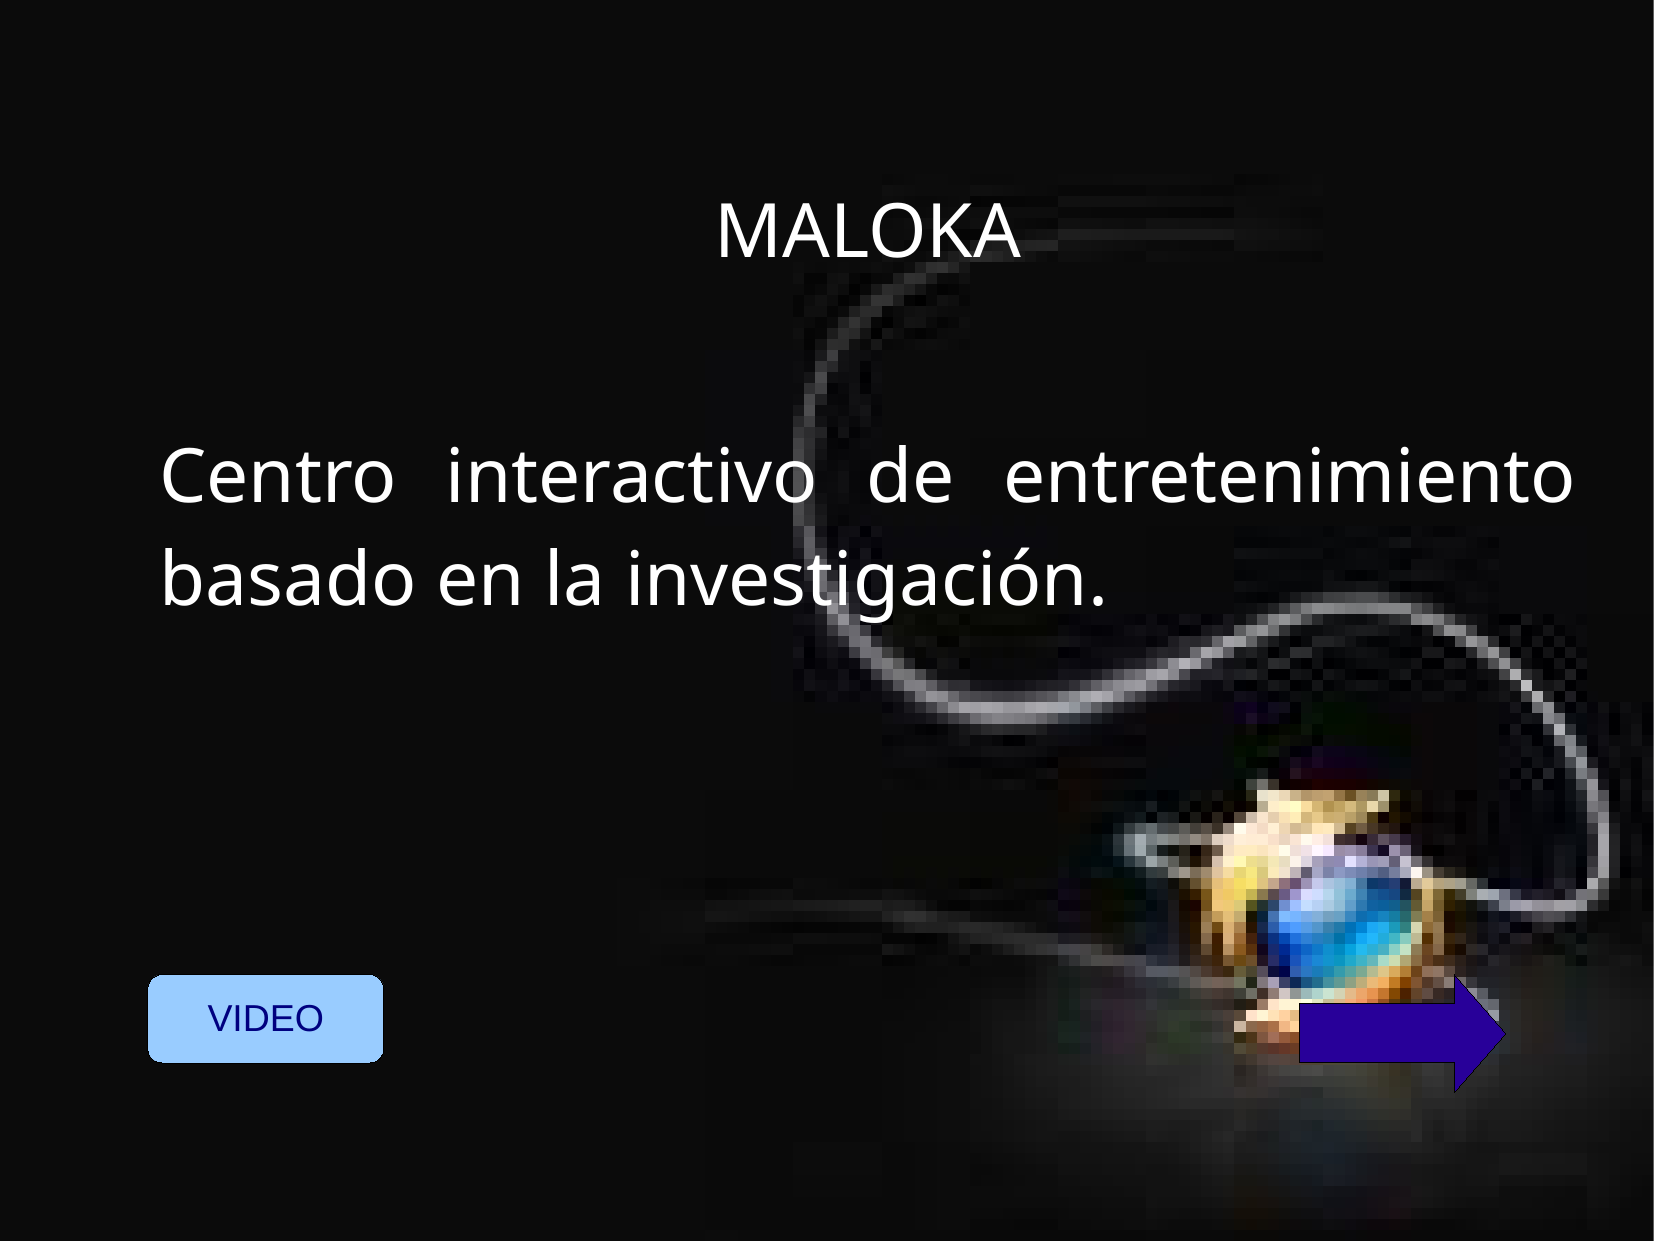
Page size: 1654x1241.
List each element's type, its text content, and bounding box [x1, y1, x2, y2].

list MALOKA Centro interactivo de entretenimiento basado en la investigación. [88, 177, 1577, 996]
picture [0, 0, 1654, 1241]
text_box [1299, 974, 1506, 1093]
text_box VIDEO [147, 974, 384, 1064]
